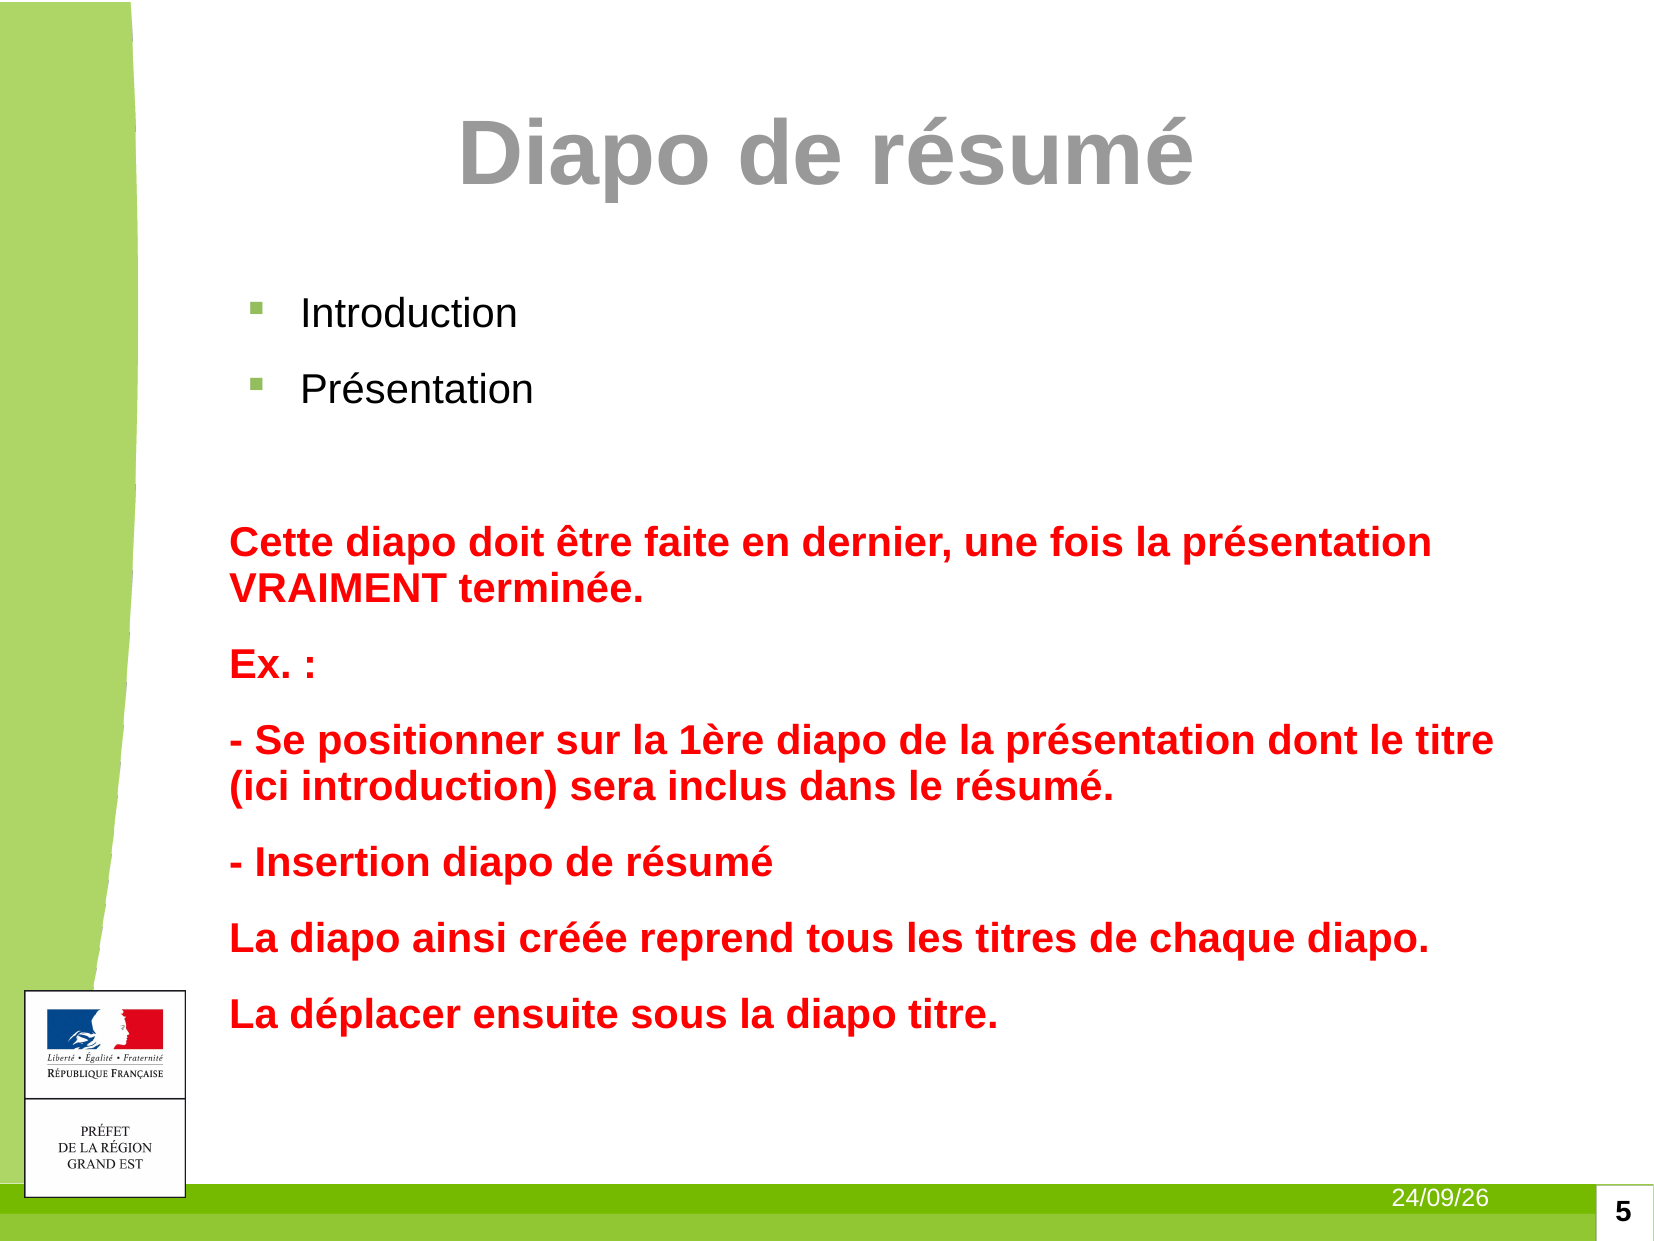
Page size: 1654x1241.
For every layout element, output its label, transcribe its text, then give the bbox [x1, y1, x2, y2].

picture [0, 2, 1654, 1241]
title Diapo de résumé [82, 49, 1571, 257]
list Introduction Présentation Cette diapo doit être faite en dernier, une fois la présentation VRAIMENT terminée. Ex. : - Se positionner sur la 1ère diapo de la présentation dont le titre (ici introduction) sera inclus dans le résumé. - Insertion diapo de résumé La diapo ainsi créée reprend tous les titres de chaque diapo. La déplacer ensuite sous la diapo titre. [229, 290, 1509, 1094]
